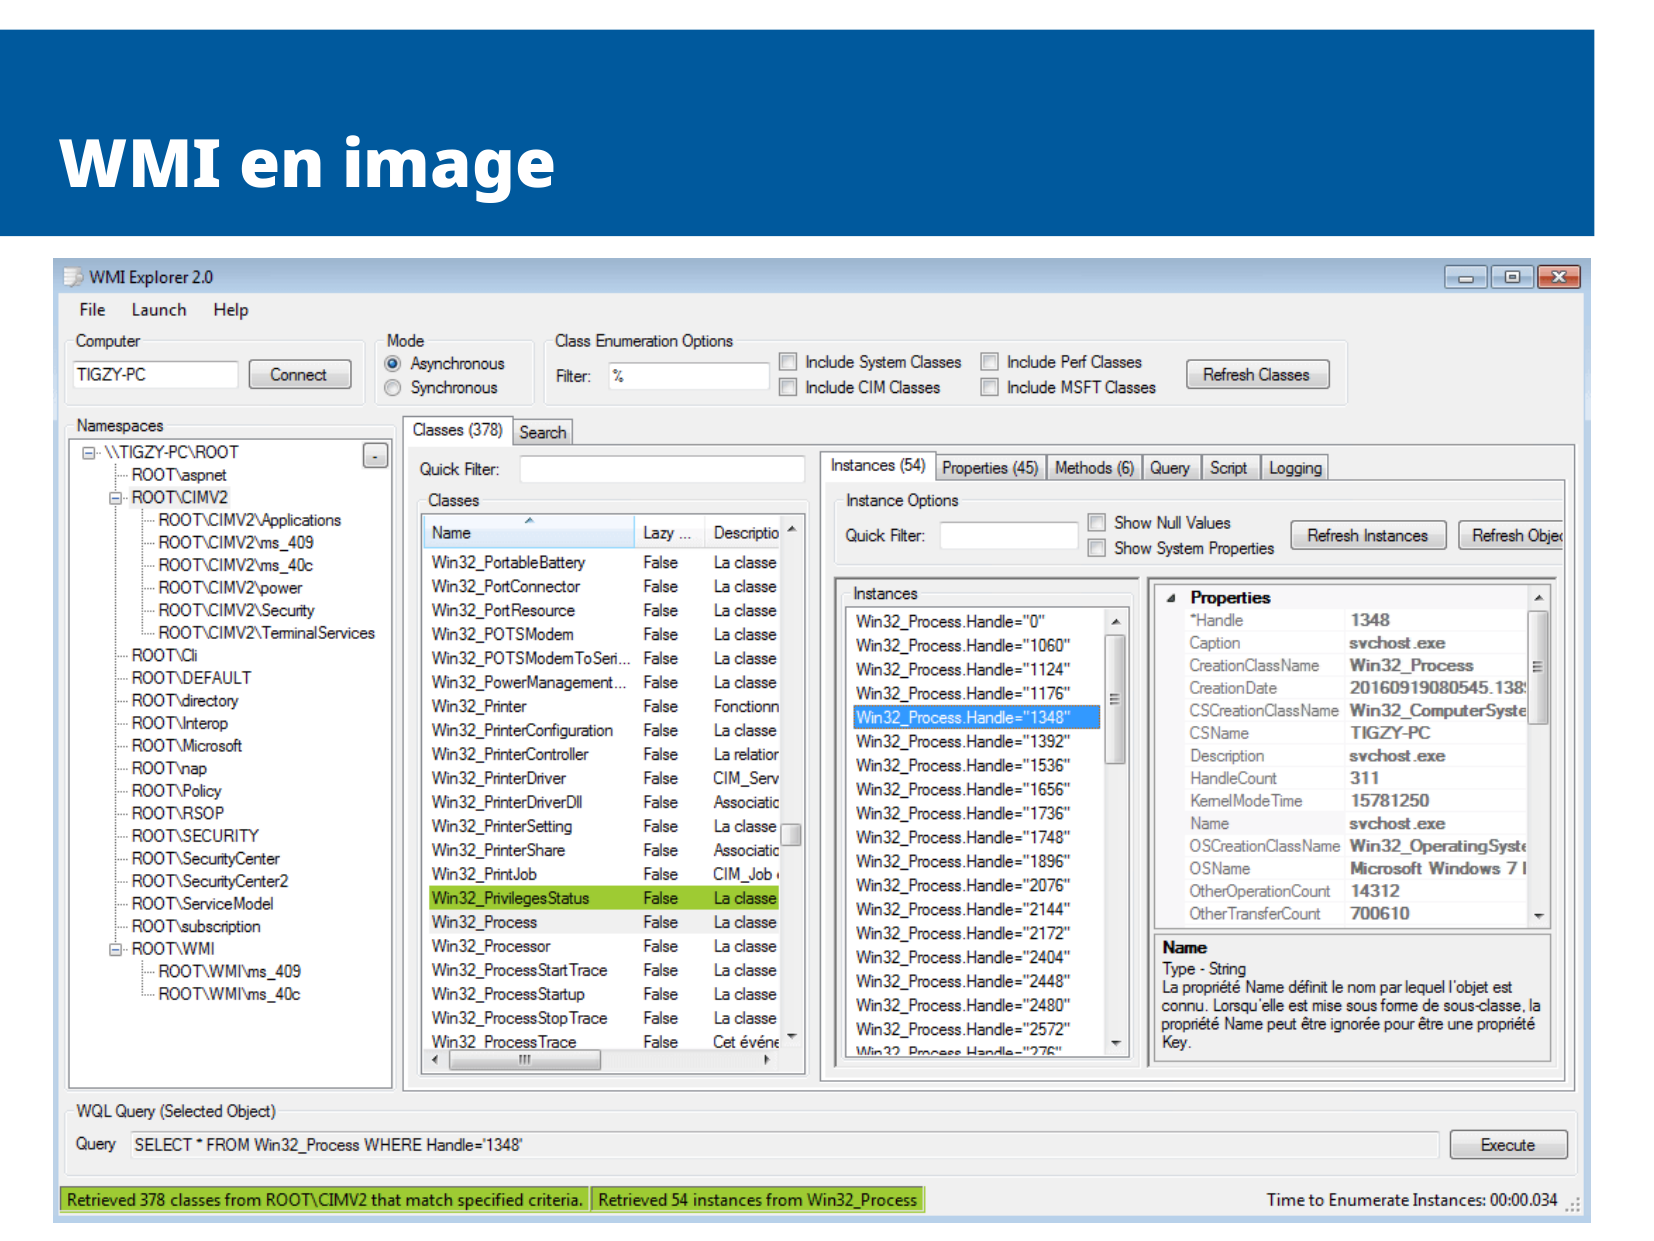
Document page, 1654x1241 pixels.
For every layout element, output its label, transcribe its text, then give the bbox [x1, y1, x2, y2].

title WMI en image [59, 59, 1595, 207]
text_box [11, 1098, 1654, 1229]
picture [53, 258, 1591, 1223]
